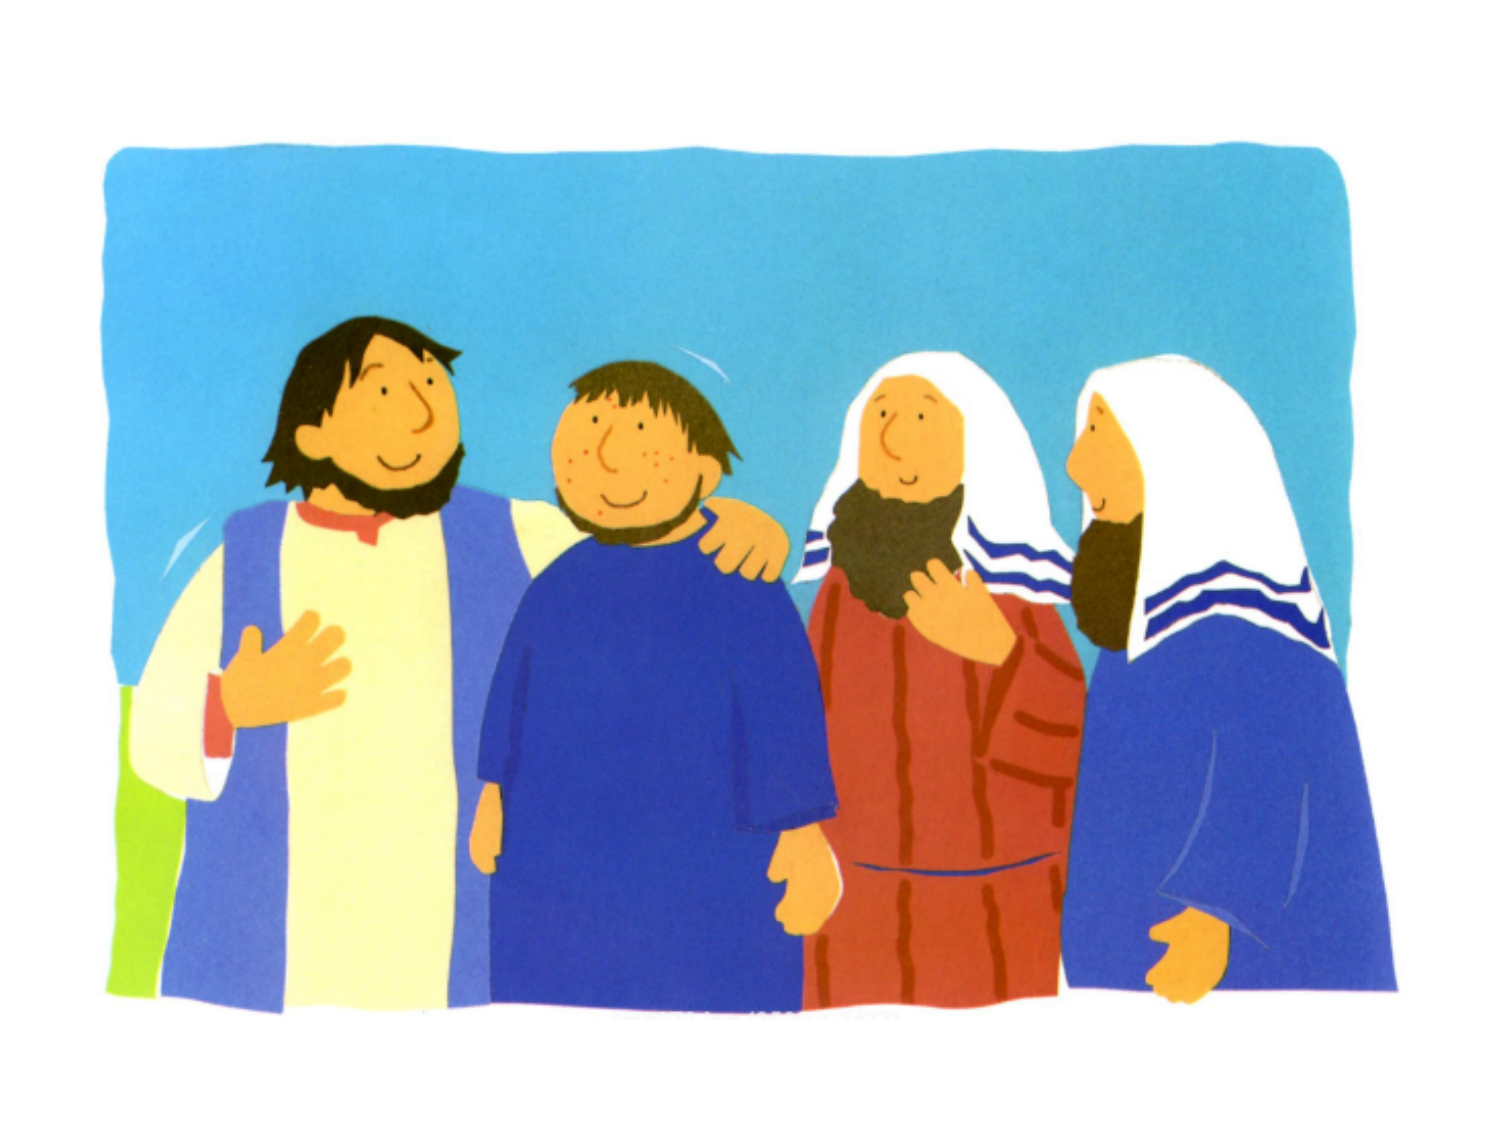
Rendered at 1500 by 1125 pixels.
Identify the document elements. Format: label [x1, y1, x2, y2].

picture [76, 113, 1436, 1020]
